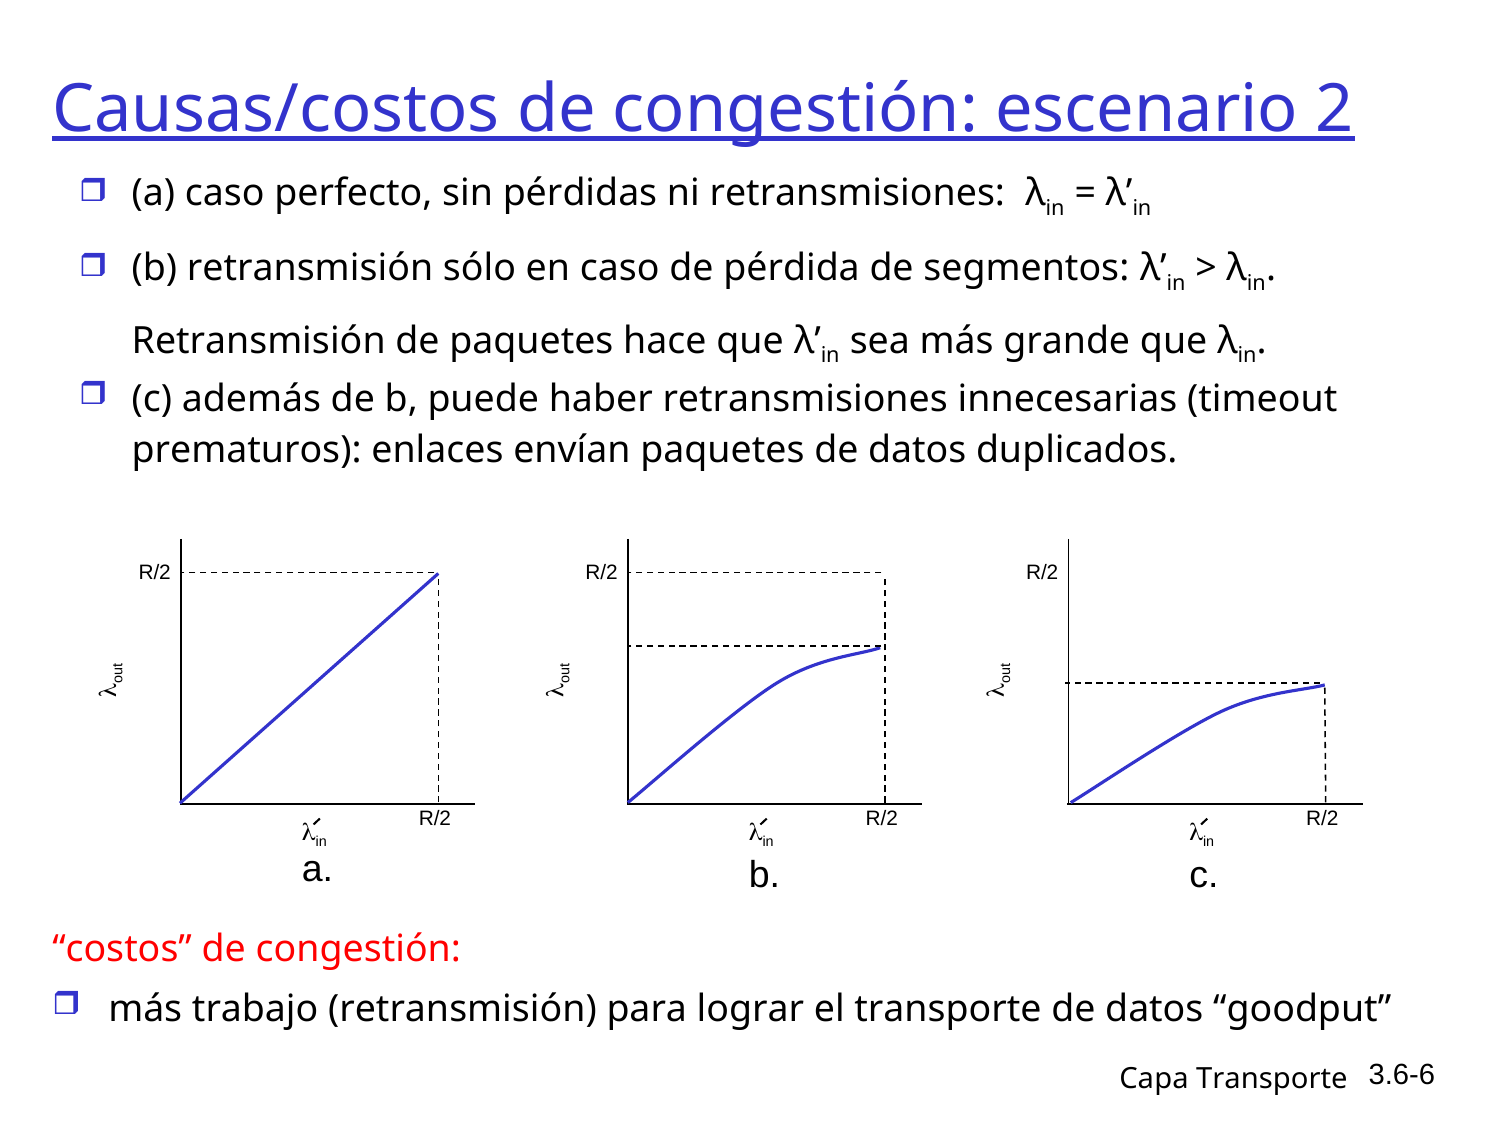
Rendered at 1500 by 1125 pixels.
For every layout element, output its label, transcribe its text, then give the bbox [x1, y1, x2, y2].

text_box R/2 [123, 553, 186, 593]
text_box in [287, 809, 342, 839]
text_box in [1174, 809, 1230, 845]
text_box out [532, 598, 581, 712]
text_box R/2 [403, 798, 466, 838]
text_box b. [734, 845, 796, 904]
text_box R/2 [1291, 798, 1354, 838]
list (a) caso perfecto, sin pérdidas ni retransmisiones: λin = λ’in (b) retransmisión sólo en caso de pérdida de segmentos: λ’in > λin. Retransmisión de paquetes hace que λ’in sea más grande que λin. (c) además de b, puede haber retransmisiones innecesarias (timeout prematuros): enlaces envían paquetes de datos duplicados. [61, 157, 1489, 533]
text_box R/2 [1011, 553, 1074, 593]
text_box out [973, 598, 1021, 712]
text_box out [85, 598, 134, 713]
title Causas/costos de congestión: escenario 2 [37, 15, 1500, 196]
text_box R/2 [850, 798, 913, 838]
text_box c. [1174, 845, 1234, 904]
text_box “costos” de congestión: más trabajo (retransmisión) para lograr el transporte de datos “goodput” [37, 913, 1500, 1077]
text_box a. [287, 839, 349, 898]
text_box R/2 [570, 553, 633, 593]
text_box in [733, 809, 789, 858]
